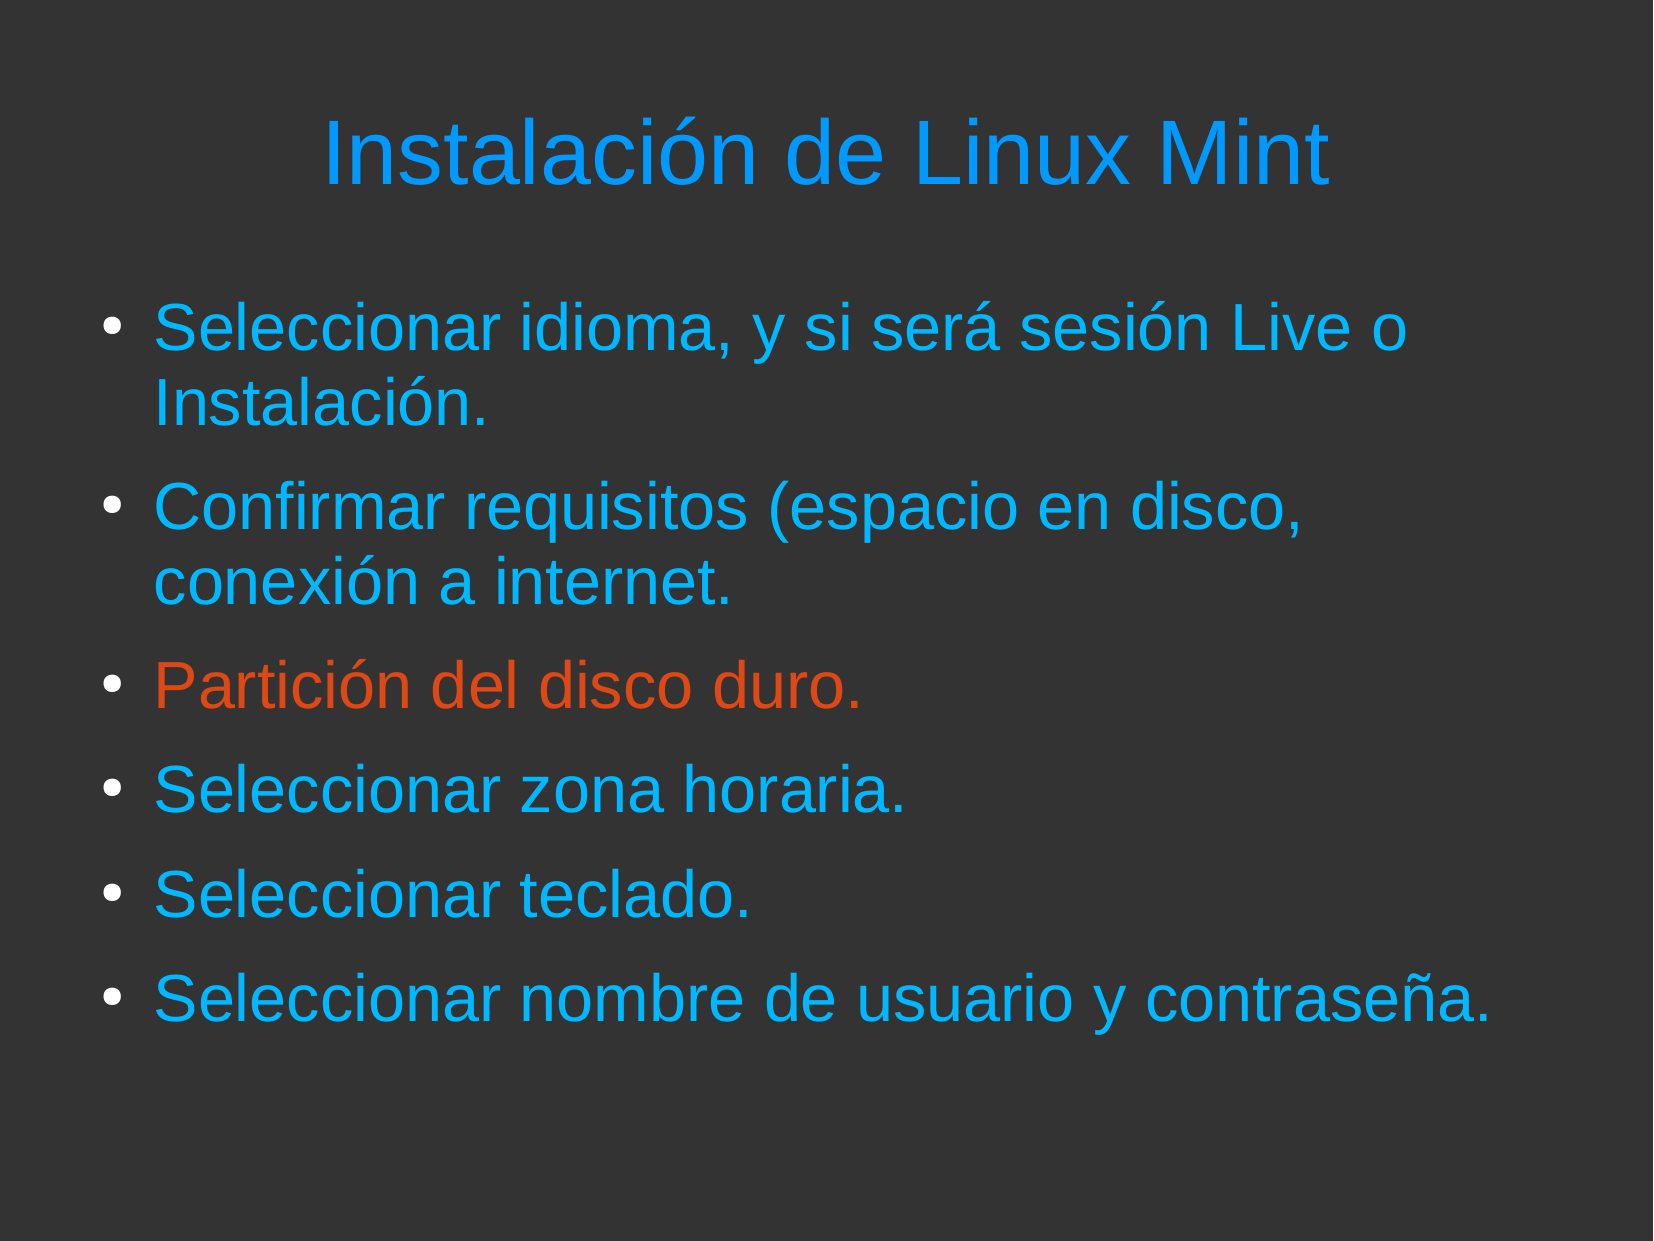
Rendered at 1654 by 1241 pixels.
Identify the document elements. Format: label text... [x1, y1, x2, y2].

title Instalación de Linux Mint [82, 49, 1571, 257]
list Seleccionar idioma, y si será sesión Live o Instalación. Confirmar requisitos (espacio en disco, conexión a internet. Partición del disco duro. Seleccionar zona horaria. Seleccionar teclado. Seleccionar nombre de usuario y contraseña. [82, 290, 1557, 1187]
